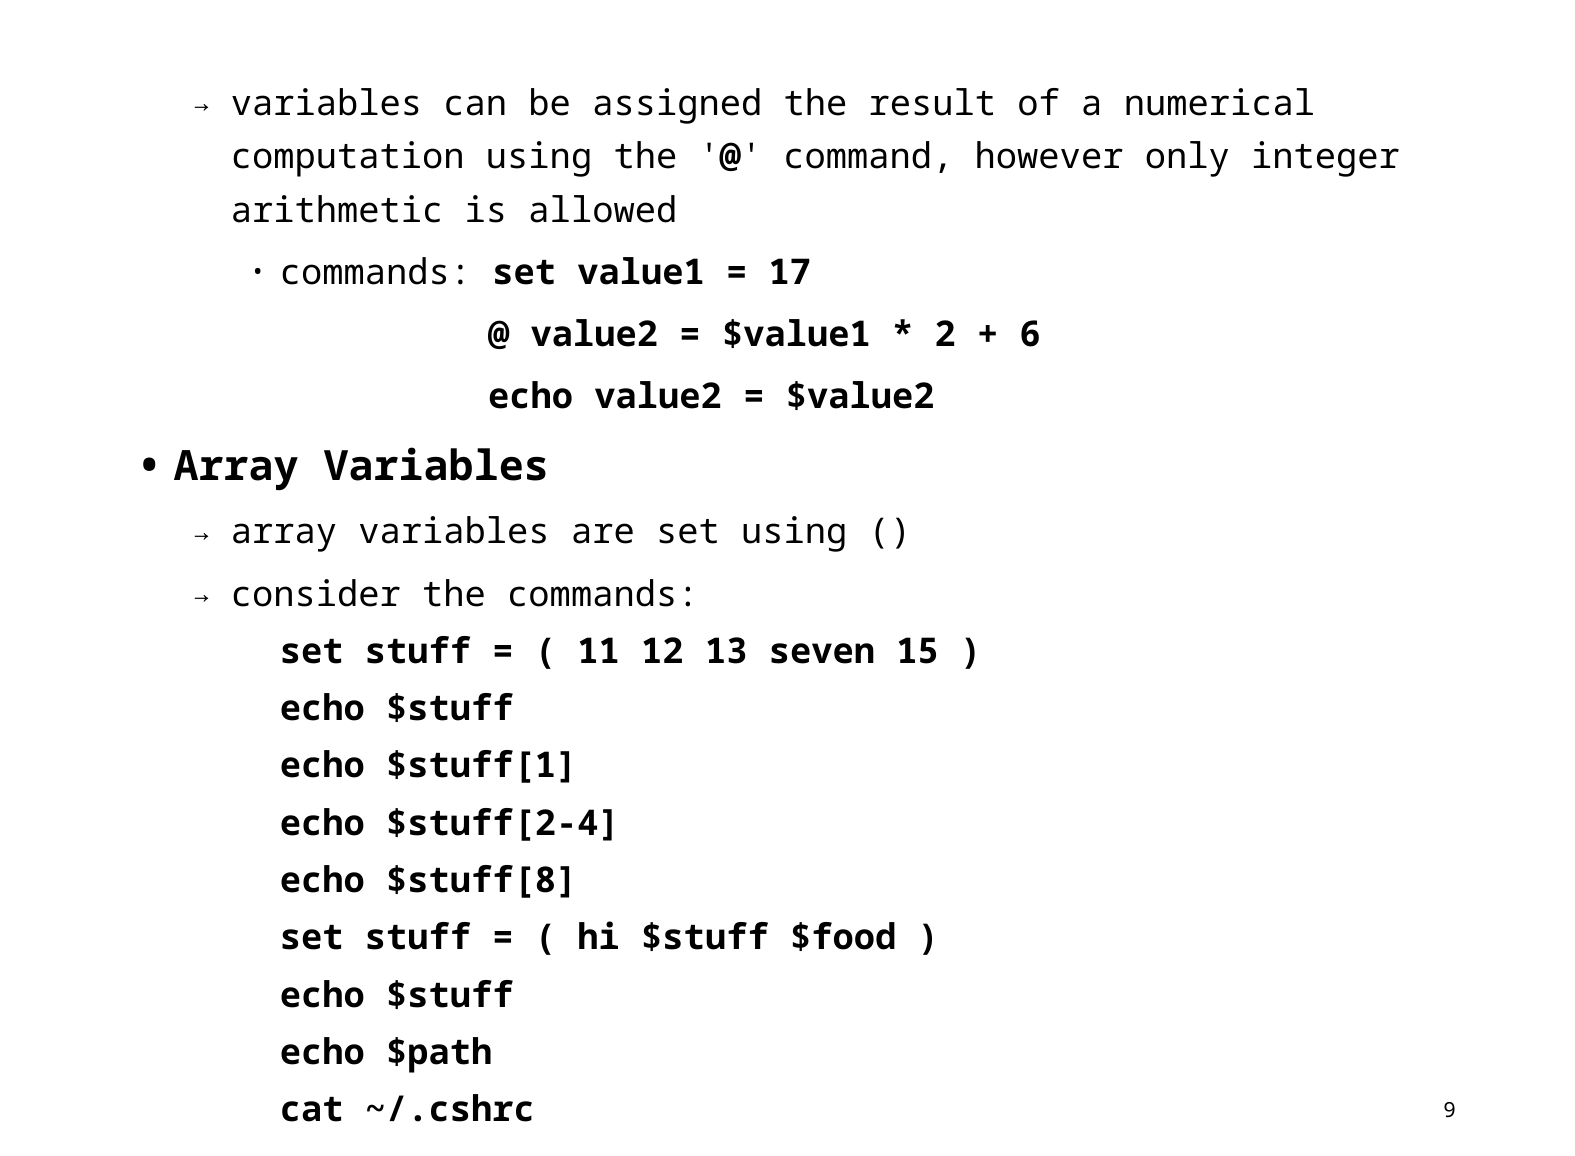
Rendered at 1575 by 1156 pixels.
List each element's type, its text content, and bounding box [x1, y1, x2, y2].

list variables can be assigned the result of a numerical computation using the '@' command, however only integer arithmetic is allowed commands: set value1 = 17 @ value2 = $value1 * 2 + 6 echo value2 = $value2 Array Variables array variables are set using () consider the commands: set stuff = ( 11 12 13 seven 15 ) echo $stuff echo $stuff[1] echo $stuff[2-4] echo $stuff[8] set stuff = ( hi $stuff $food ) echo $stuff echo $path cat ~/.cshrc [118, 65, 1550, 1066]
